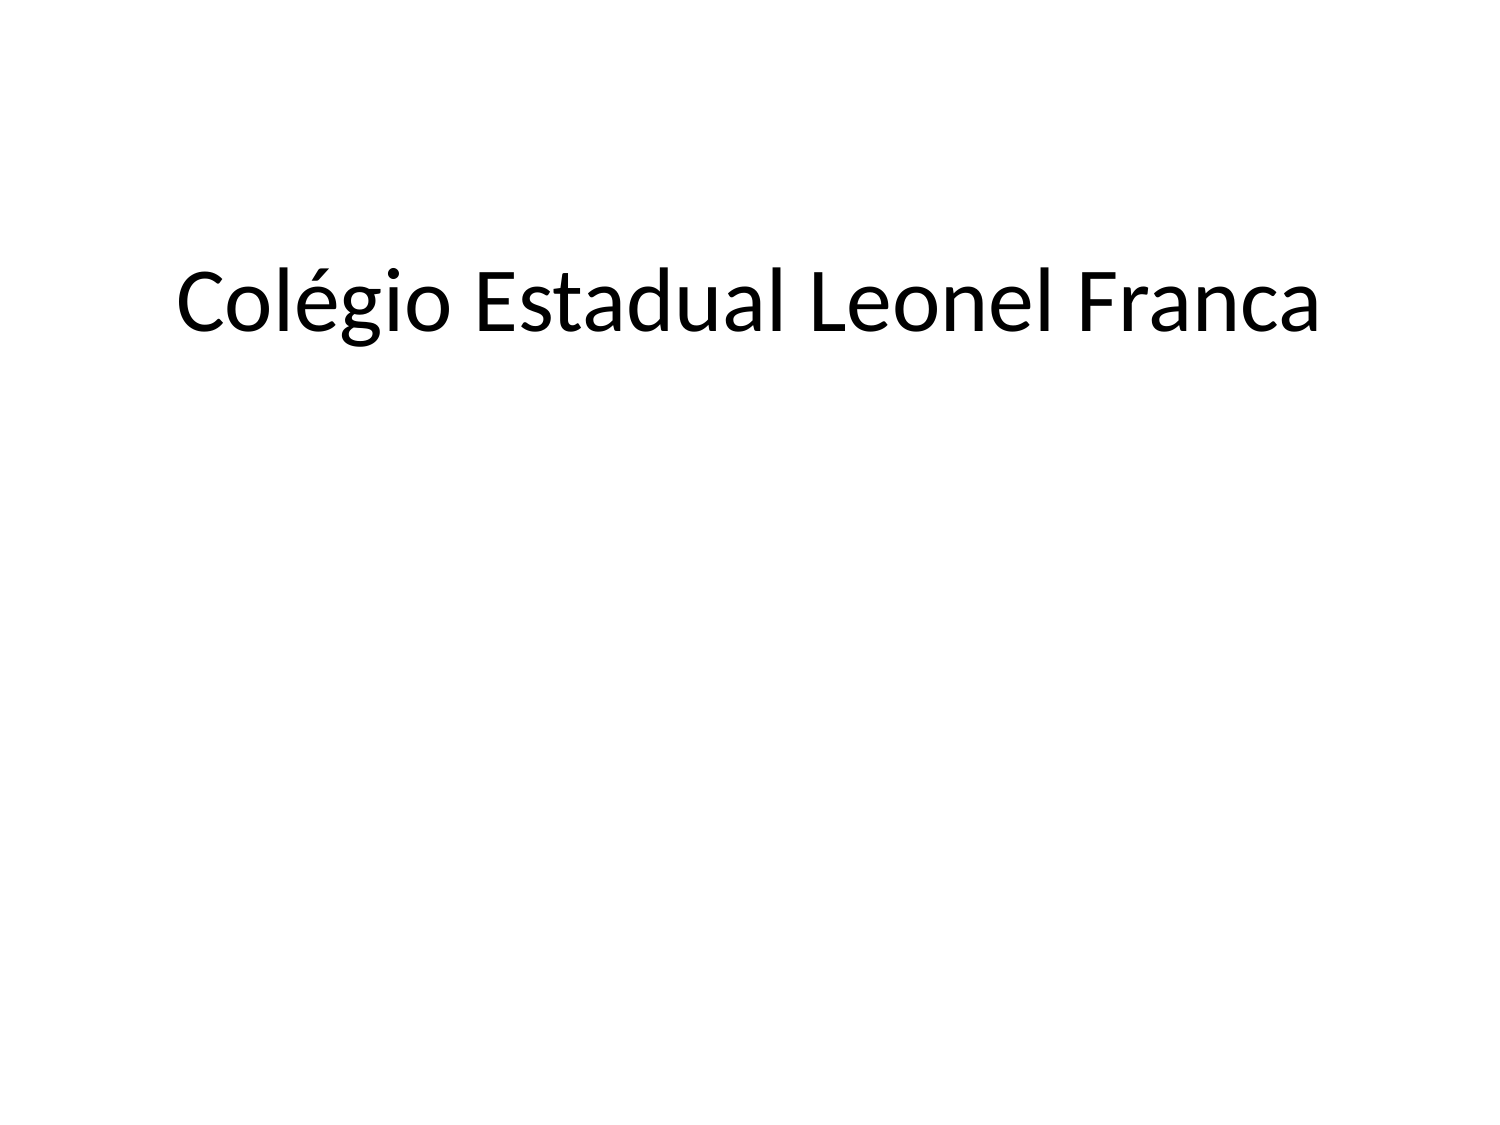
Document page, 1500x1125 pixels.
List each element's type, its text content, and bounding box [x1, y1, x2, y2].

title Colégio Estadual Leonel Franca [75, 232, 1425, 798]
